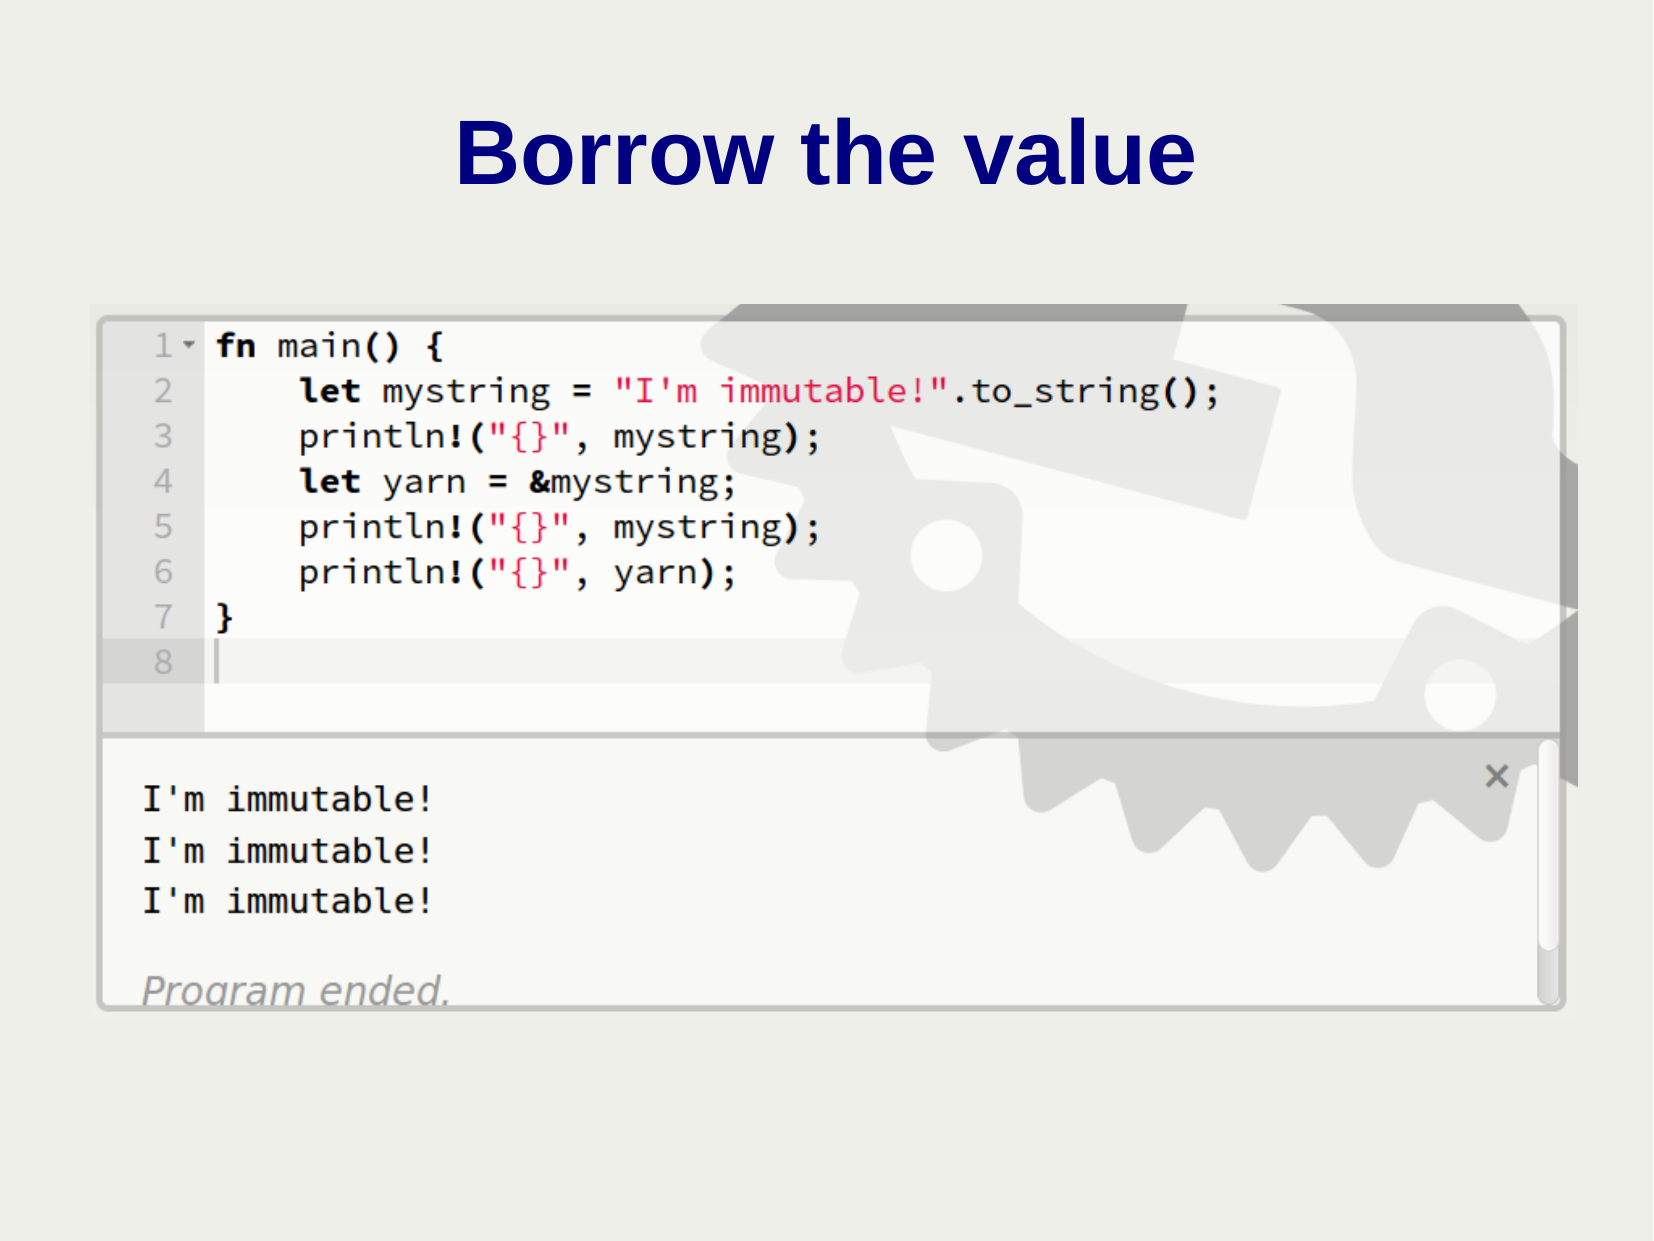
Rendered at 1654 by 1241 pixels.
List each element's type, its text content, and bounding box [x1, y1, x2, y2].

title Borrow the value [82, 49, 1571, 257]
picture [0, 0, 1654, 1241]
